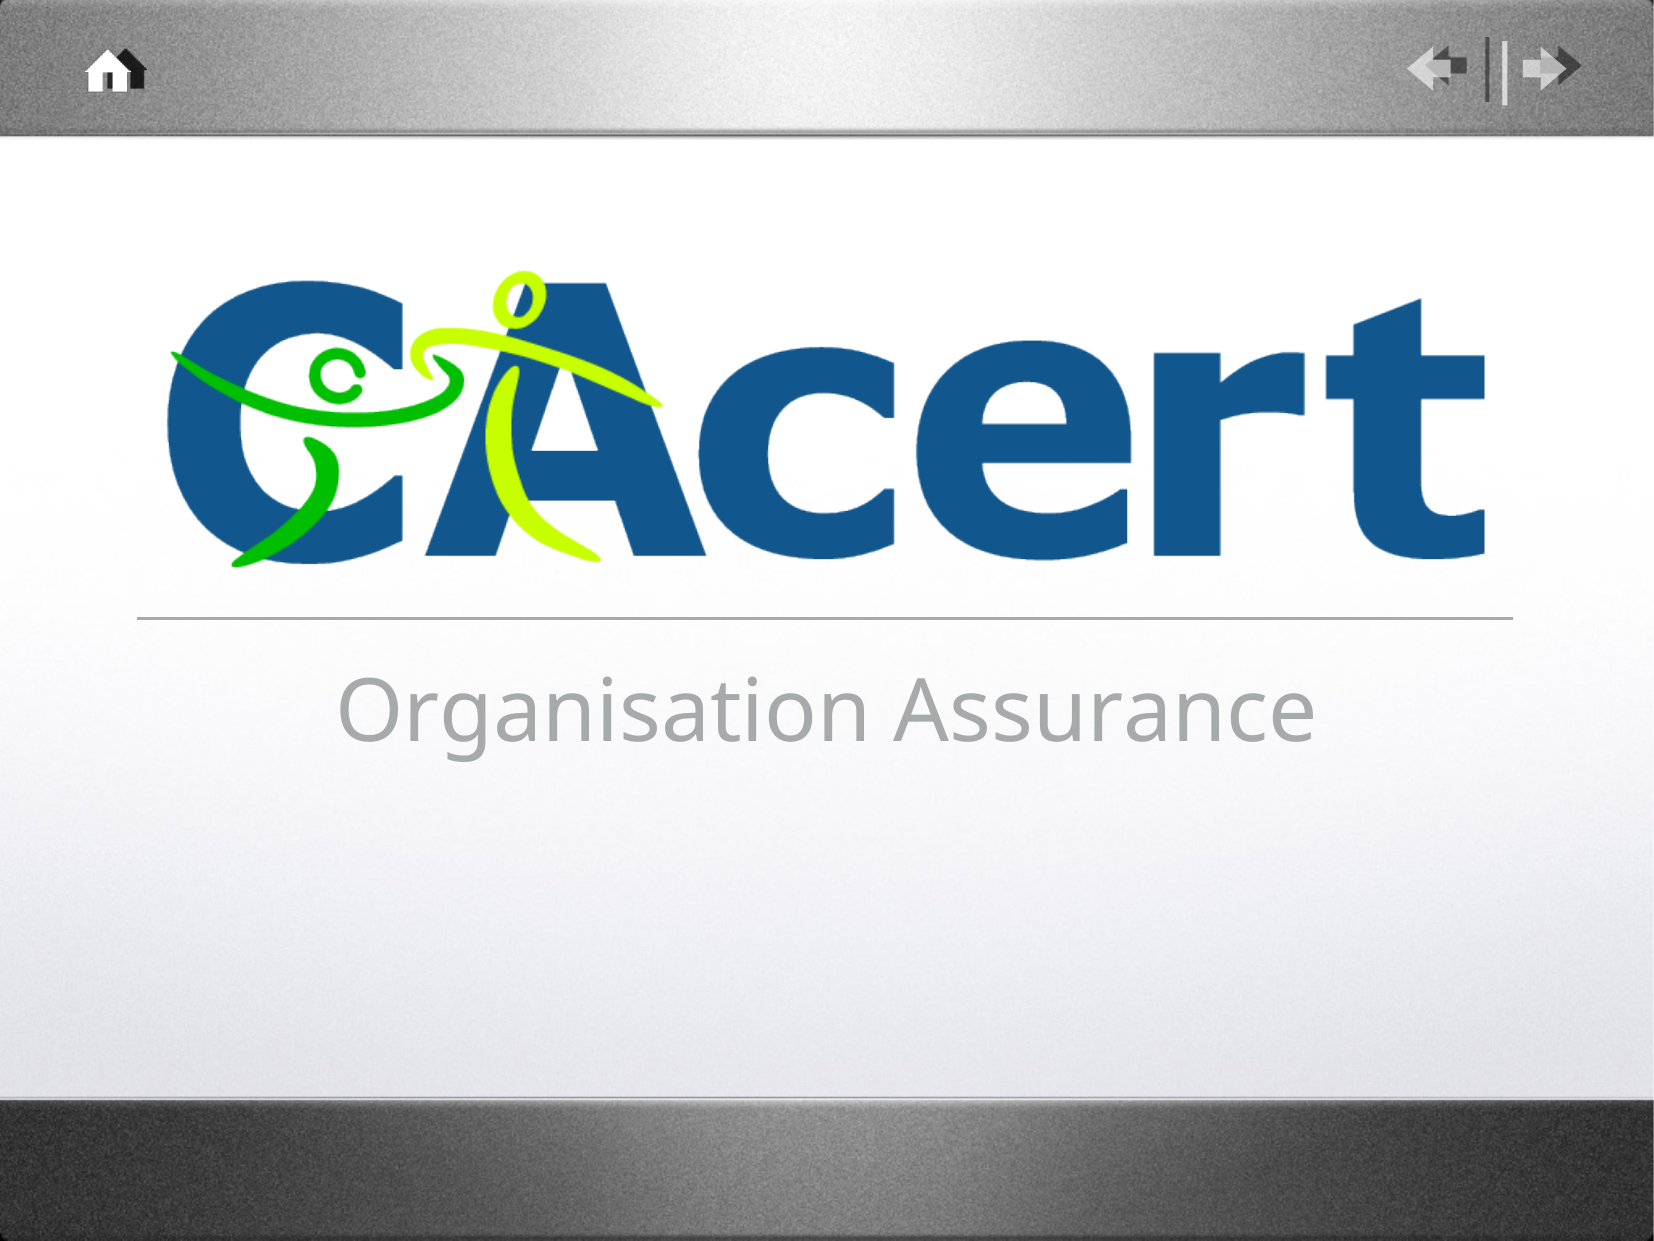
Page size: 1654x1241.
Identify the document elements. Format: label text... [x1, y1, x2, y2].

picture [0, 0, 1654, 1241]
list Organisation Assurance [161, 639, 1493, 814]
